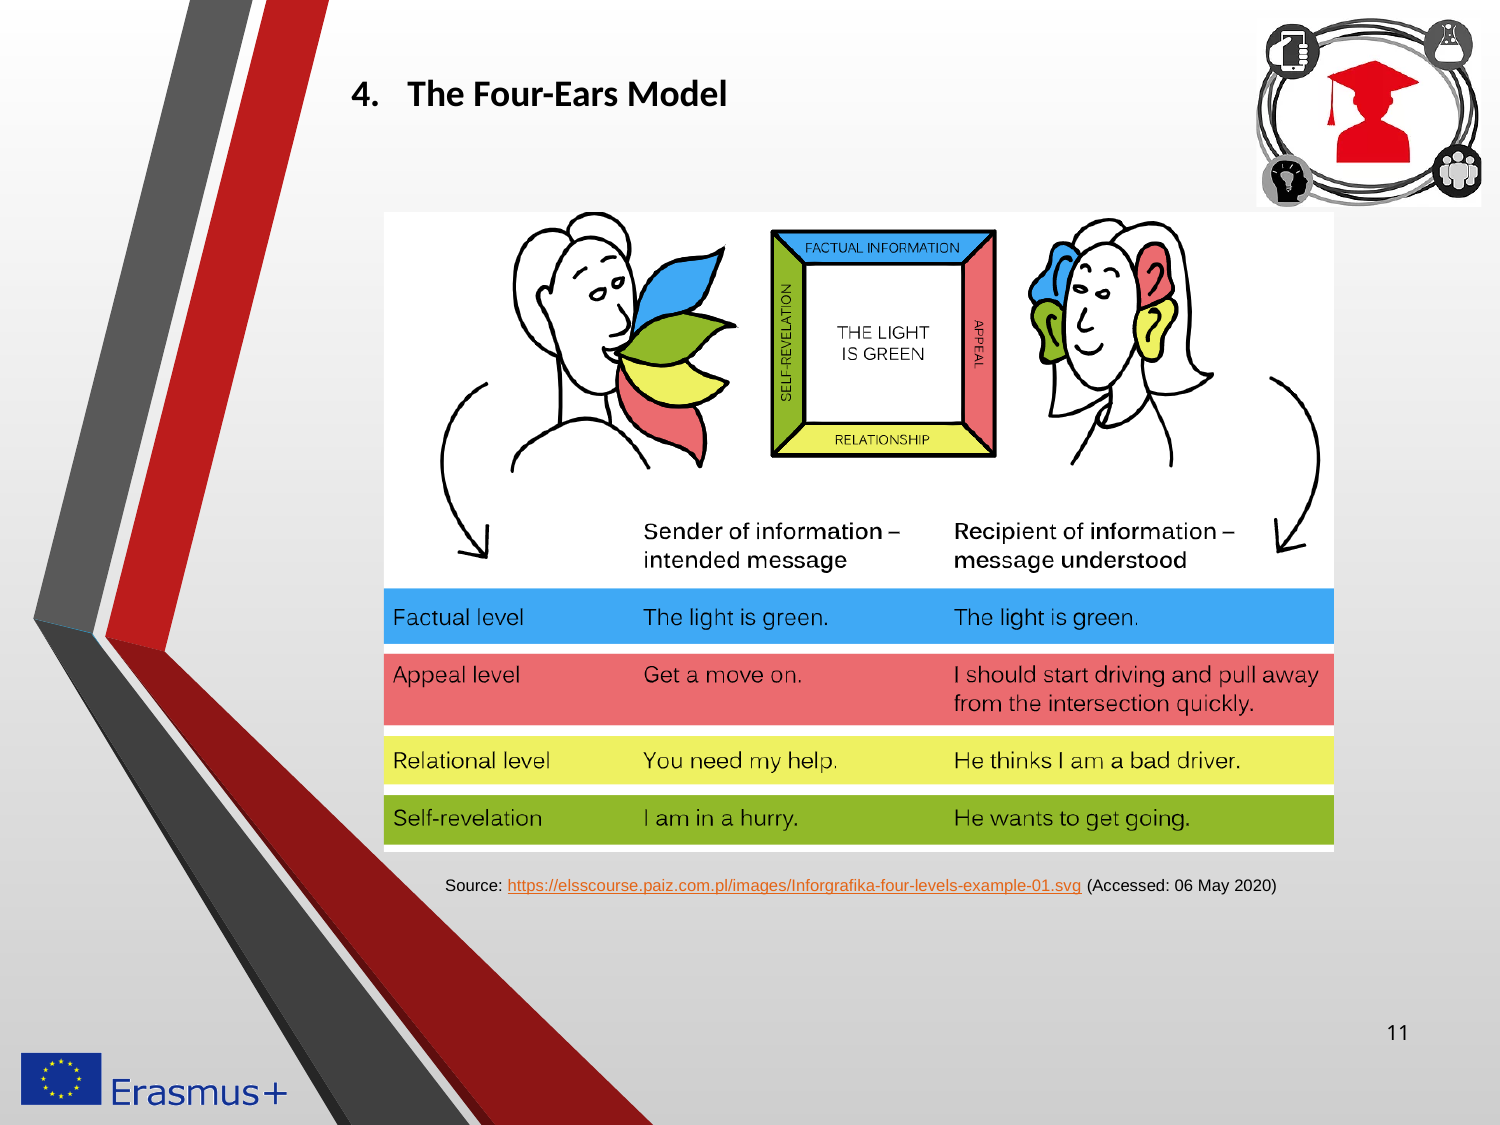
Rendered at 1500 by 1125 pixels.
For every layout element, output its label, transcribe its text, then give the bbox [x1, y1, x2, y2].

chart [1257, 19, 1483, 209]
text_box Source: https://elsscourse.paiz.com.pl/images/Inforgrafika-four-levels-example-01.svg (Accessed: 06 May 2020) [430, 867, 1294, 903]
text_box The Four-Ears Model [336, 61, 1247, 122]
picture [383, 212, 1334, 852]
picture [1256, 18, 1482, 207]
slide_number <numer> [1357, 1003, 1425, 1064]
picture [5, 1037, 302, 1120]
